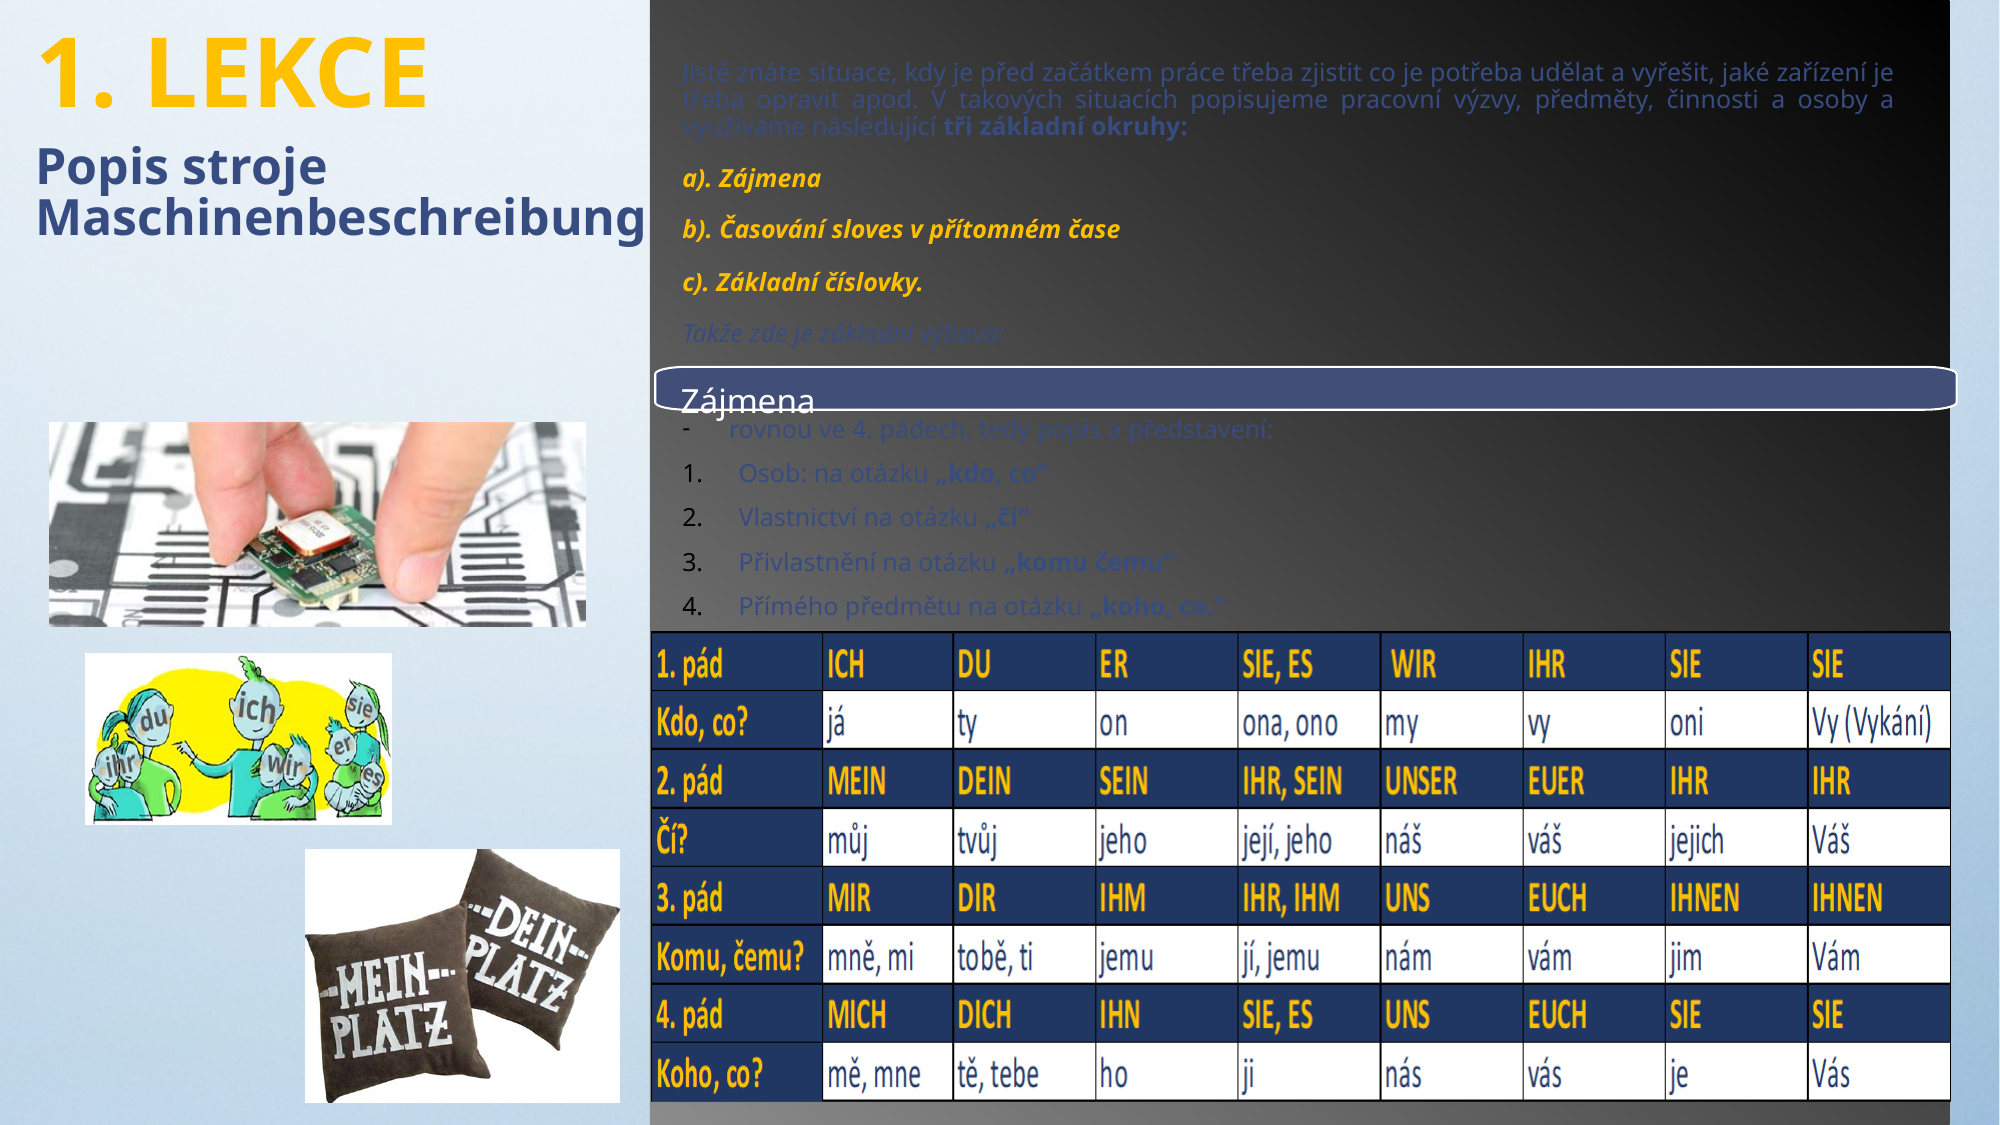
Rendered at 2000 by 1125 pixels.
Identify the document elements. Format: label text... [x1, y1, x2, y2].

text_box Zájmena [655, 366, 1957, 410]
title 1. LEKCE [15, 6, 527, 106]
picture [305, 849, 620, 1103]
list [655, 41, 662, 106]
picture [49, 422, 586, 627]
picture [85, 653, 392, 825]
text_box Jistě znáte situace, kdy je před začátkem práce třeba zjistit co je potřeba udělat a vyřešit, jaké zařízení je třeba opravit apod. V takových situacích popisujeme pracovní výzvy, předměty, činnosti a osoby a využíváme následující tři základní okruhy: a). Zájmena b). Časování sloves v přítomném čase c). Základní číslovky. Takže zde je základní výbava: rovnou ve 4. pádech, tedy popis a představení: Osob: na otázku „kdo, co“ Vlastnictví na otázku „čí“ Přivlastnění na otázku „komu čemu“ Přímého předmětu na otázku „koho, co.“ [662, 404, 1957, 654]
text_box Jistě znáte situace, kdy je před začátkem práce třeba zjistit co je potřeba udělat a vyřešit, jaké zařízení je třeba opravit apod. V takových situacích popisujeme pracovní výzvy, předměty, činnosti a osoby a využíváme následující tři základní okruhy: a). Zájmena b). Časování sloves v přítomném čase c). Základní číslovky. Takže zde je základní výbava: rovnou ve 4. pádech, tedy popis a představení: Osob: na otázku „kdo, co“ Vlastnictví na otázku „čí“ Přivlastnění na otázku „komu čemu“ Přímého předmětu na otázku „koho, co.“ [662, 0, 1957, 372]
list [655, 405, 662, 631]
text_box Popis stroje Maschinenbeschreibung [15, 106, 662, 256]
picture [651, 631, 1952, 1103]
list [655, 256, 662, 372]
